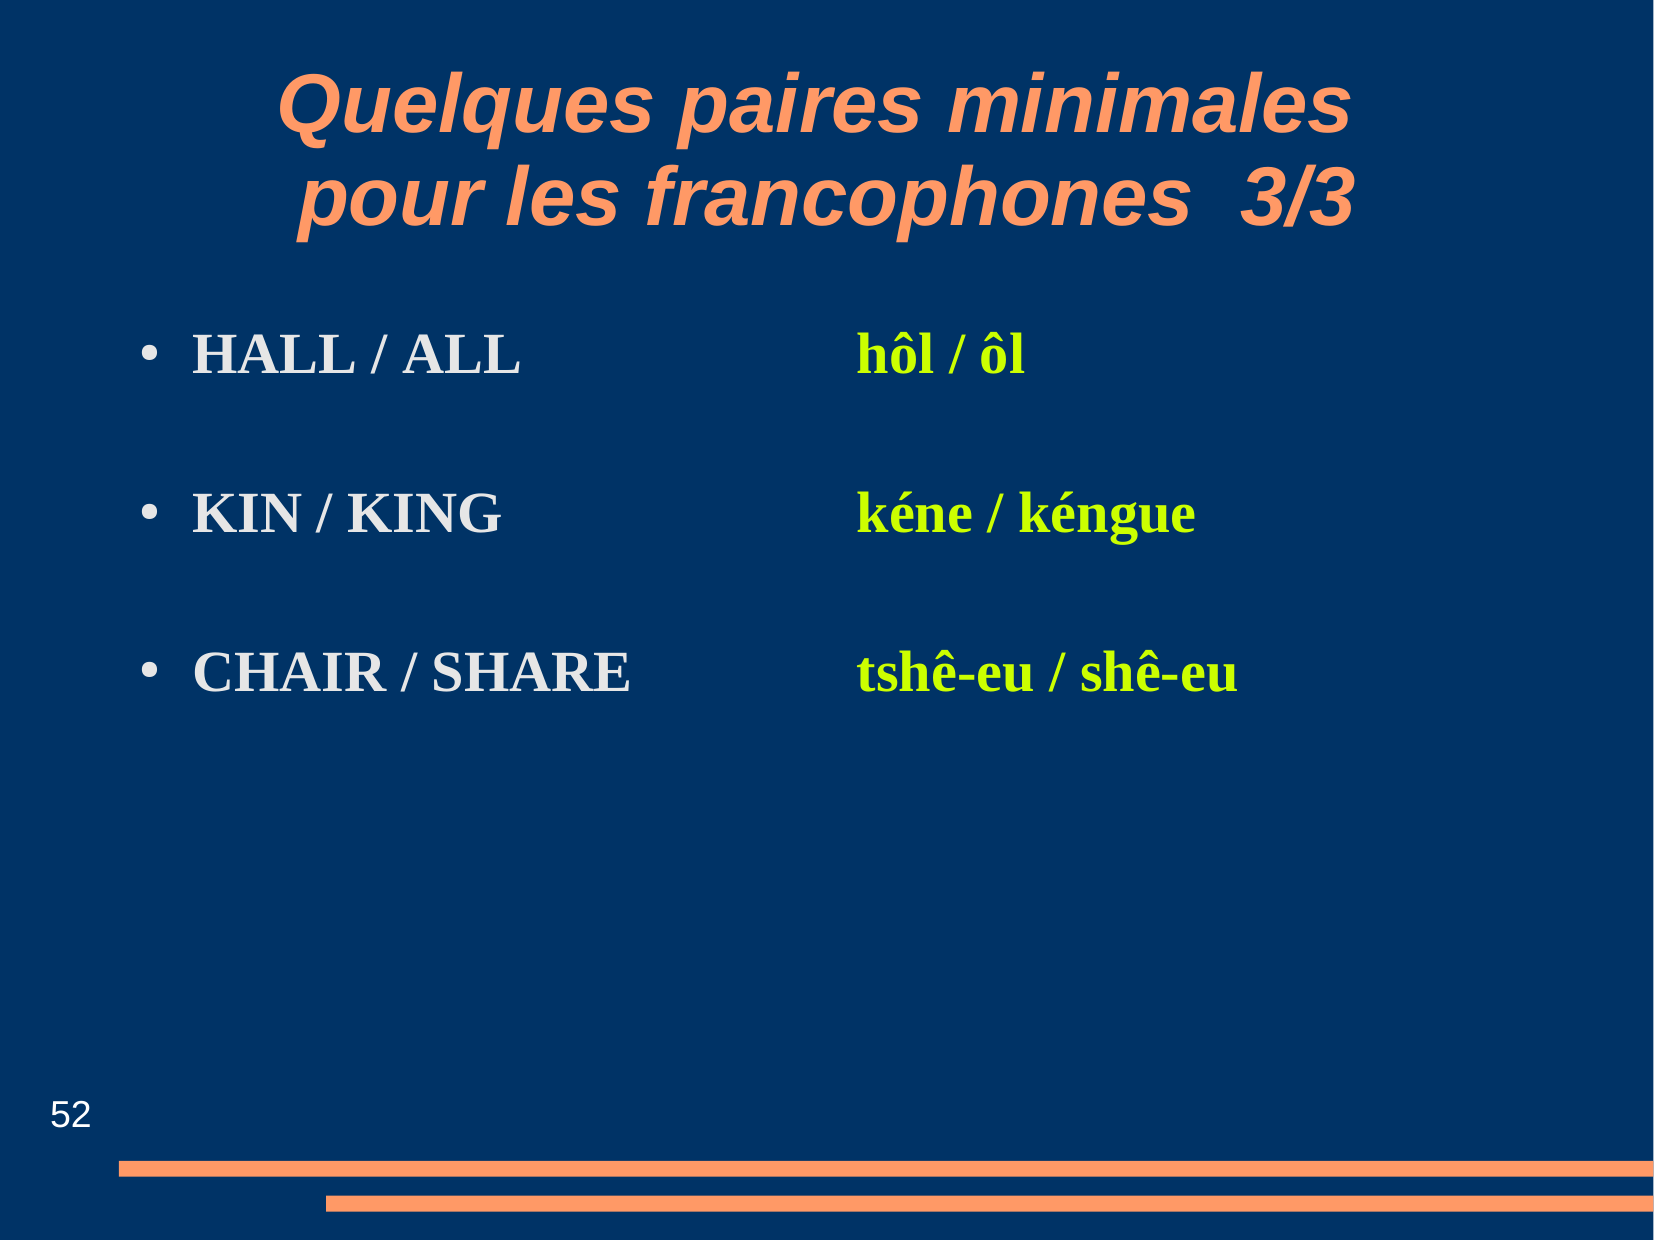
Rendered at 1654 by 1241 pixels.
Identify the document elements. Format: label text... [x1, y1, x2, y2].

list HALL / ALL hôl / ôl KIN / KING kéne / kéngue CHAIR / SHARE tshê-eu / shê-eu [121, 322, 1561, 1132]
title Quelques paires minimales pour les francophones 3/3 [121, 46, 1534, 254]
